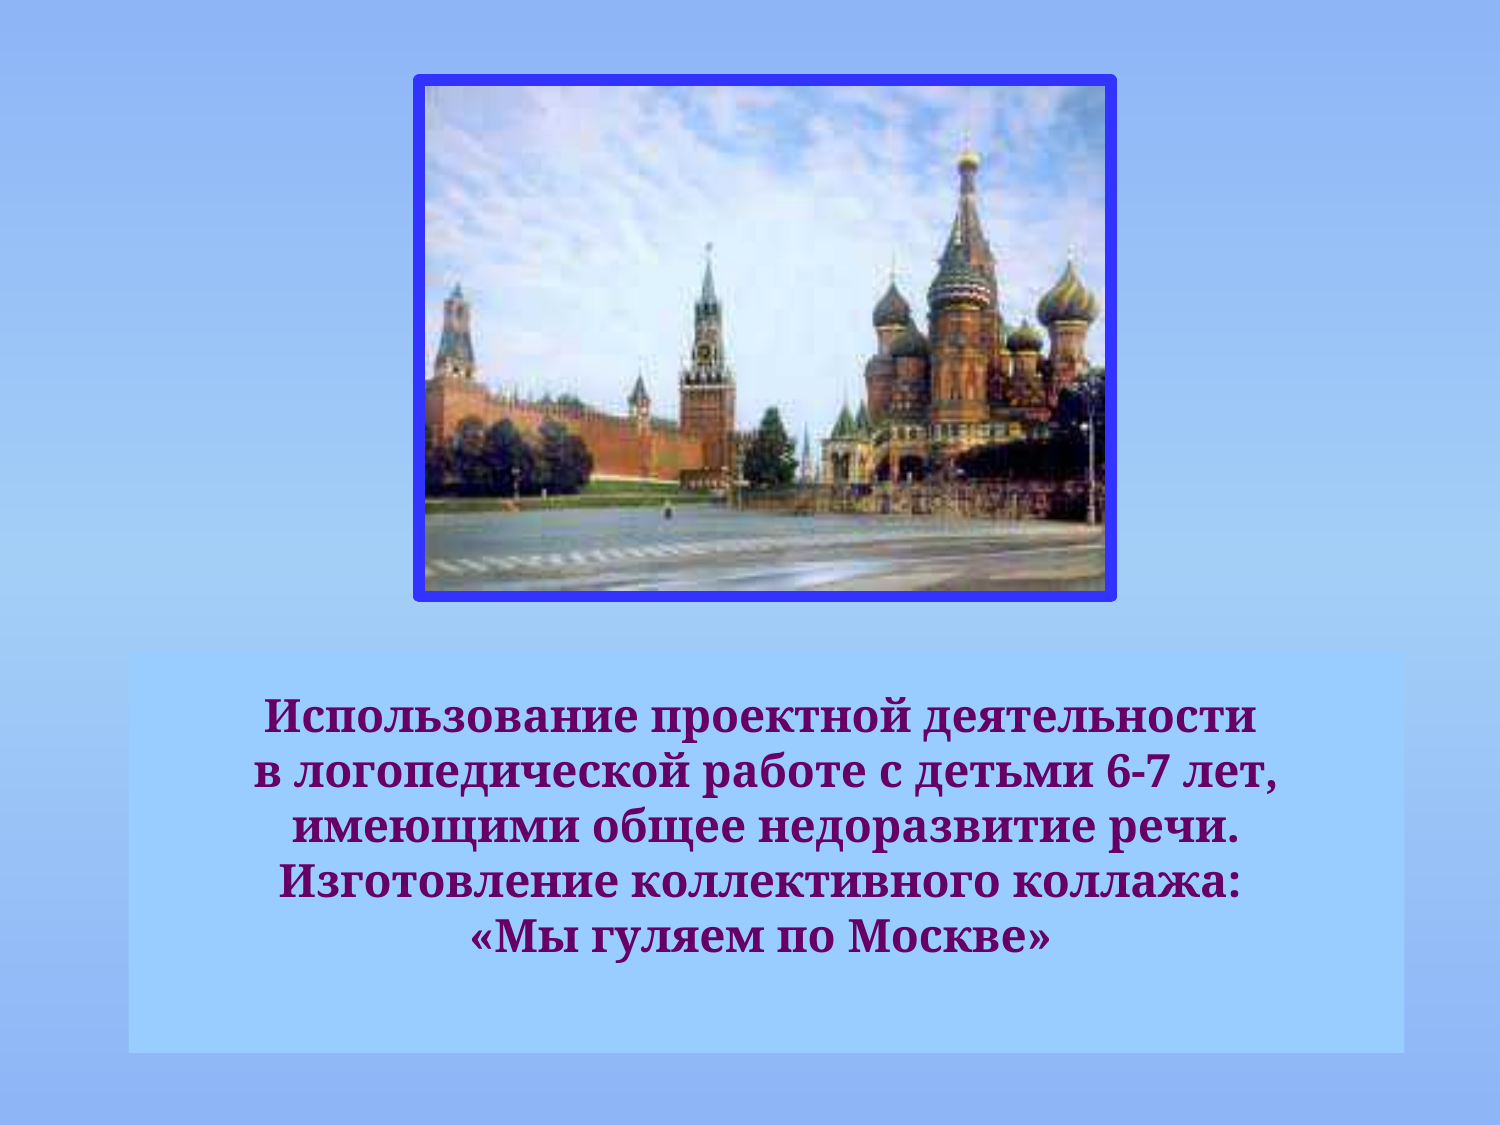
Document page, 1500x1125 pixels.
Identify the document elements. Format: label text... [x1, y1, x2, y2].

picture [425, 86, 1105, 591]
title Использование проектной деятельности в логопедической работе с детьми 6-7 лет, имеющими общее недоразвитие речи. Изготовление коллективного коллажа: «Мы гуляем по Москве» [128, 651, 1405, 1053]
